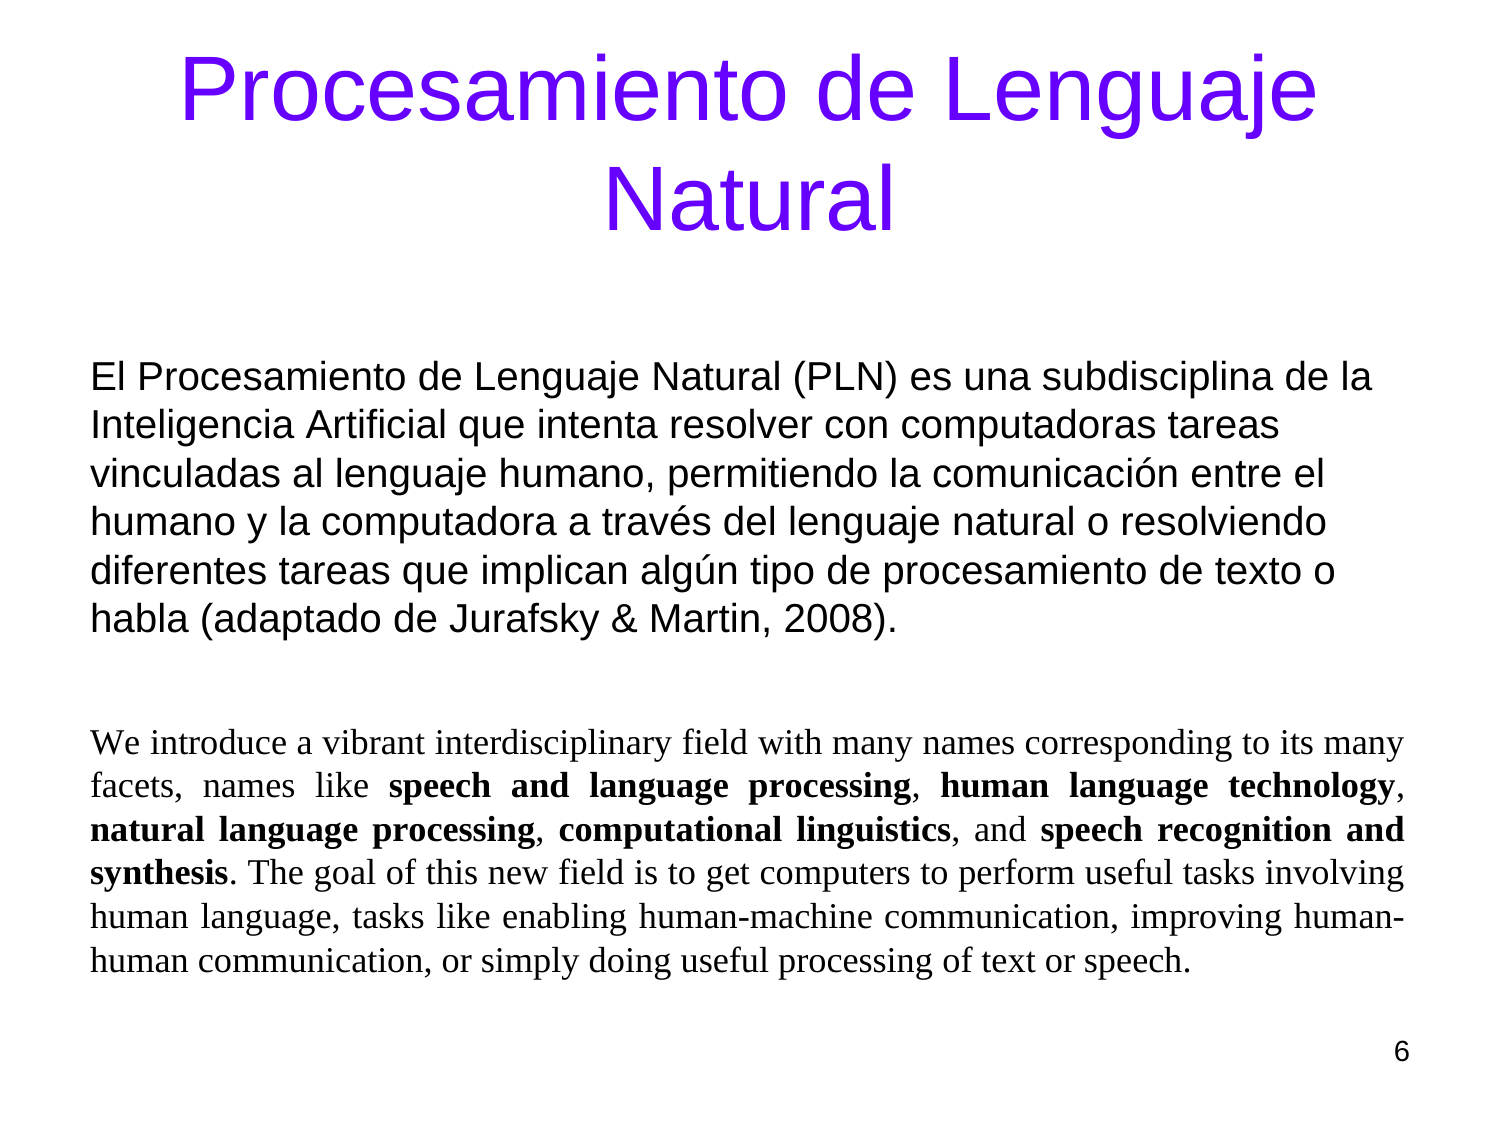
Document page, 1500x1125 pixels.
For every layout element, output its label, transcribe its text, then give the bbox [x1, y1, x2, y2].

list El Procesamiento de Lenguaje Natural (PLN) es una subdisciplina de la Inteligencia Artificial que intenta resolver con computadoras tareas vinculadas al lenguaje humano, permitiendo la comunicación entre el humano y la computadora a través del lenguaje natural o resolviendo diferentes tareas que implican algún tipo de procesamiento de texto o habla (adaptado de Jurafsky & Martin, 2008). We introduce a vibrant interdisciplinary field with many names corresponding to its many facets, names like speech and language processing, human language technology, natural language processing, computational linguistics, and speech recognition and synthesis. The goal of this new field is to get computers to perform useful tasks involving human language, tasks like enabling human-machine communication, improving human-human communication, or simply doing useful processing of text or speech. [75, 262, 1426, 1005]
title Procesamiento de Lenguaje Natural [75, 45, 1426, 233]
text_box <número> [1074, 1024, 1426, 1103]
